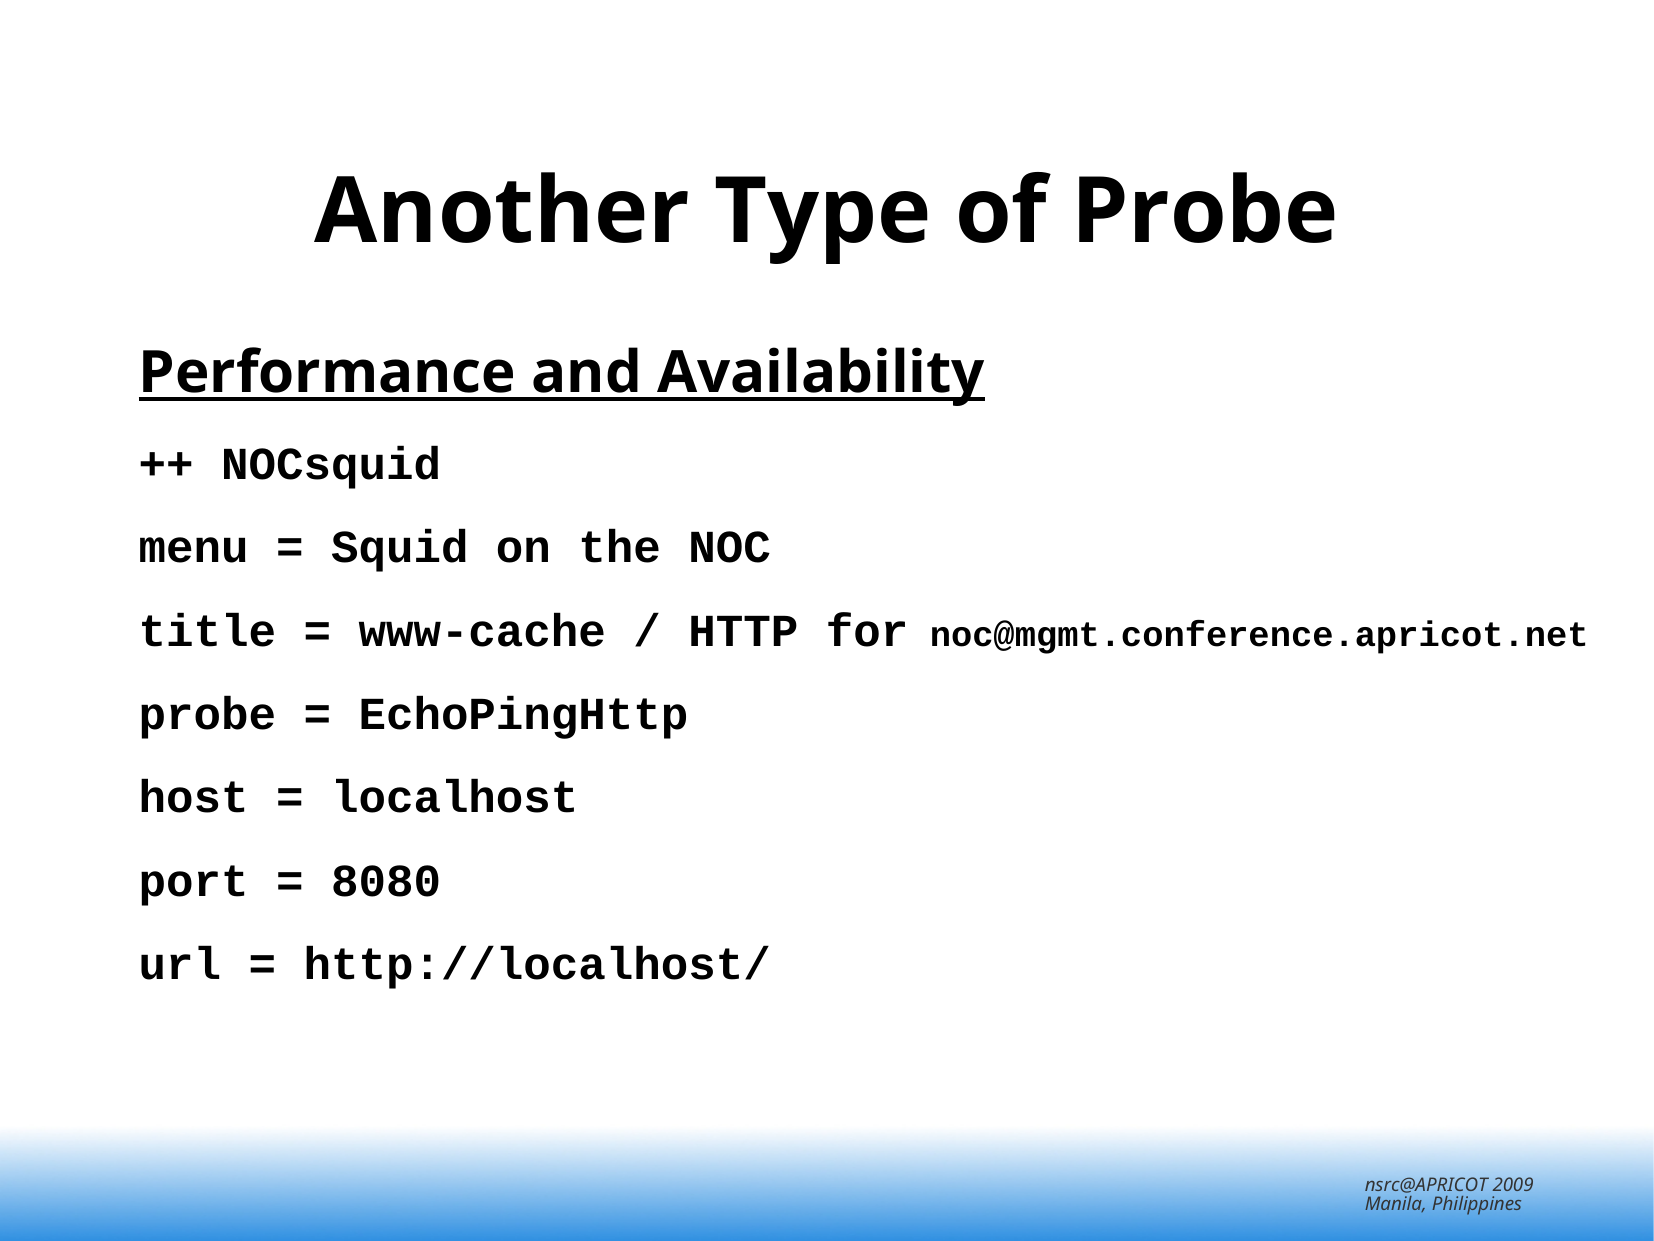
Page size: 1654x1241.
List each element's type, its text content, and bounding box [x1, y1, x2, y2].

title Another Type of Probe [121, 102, 1534, 311]
list Performance and Availability ++ NOCsquid menu = Squid on the NOC title = www-cache / HTTP for noc@mgmt.conference.apricot.net probe = EchoPingHttp host = localhost port = 8080 url = http://localhost/ [121, 327, 1613, 1117]
picture [0, 1124, 1654, 1241]
